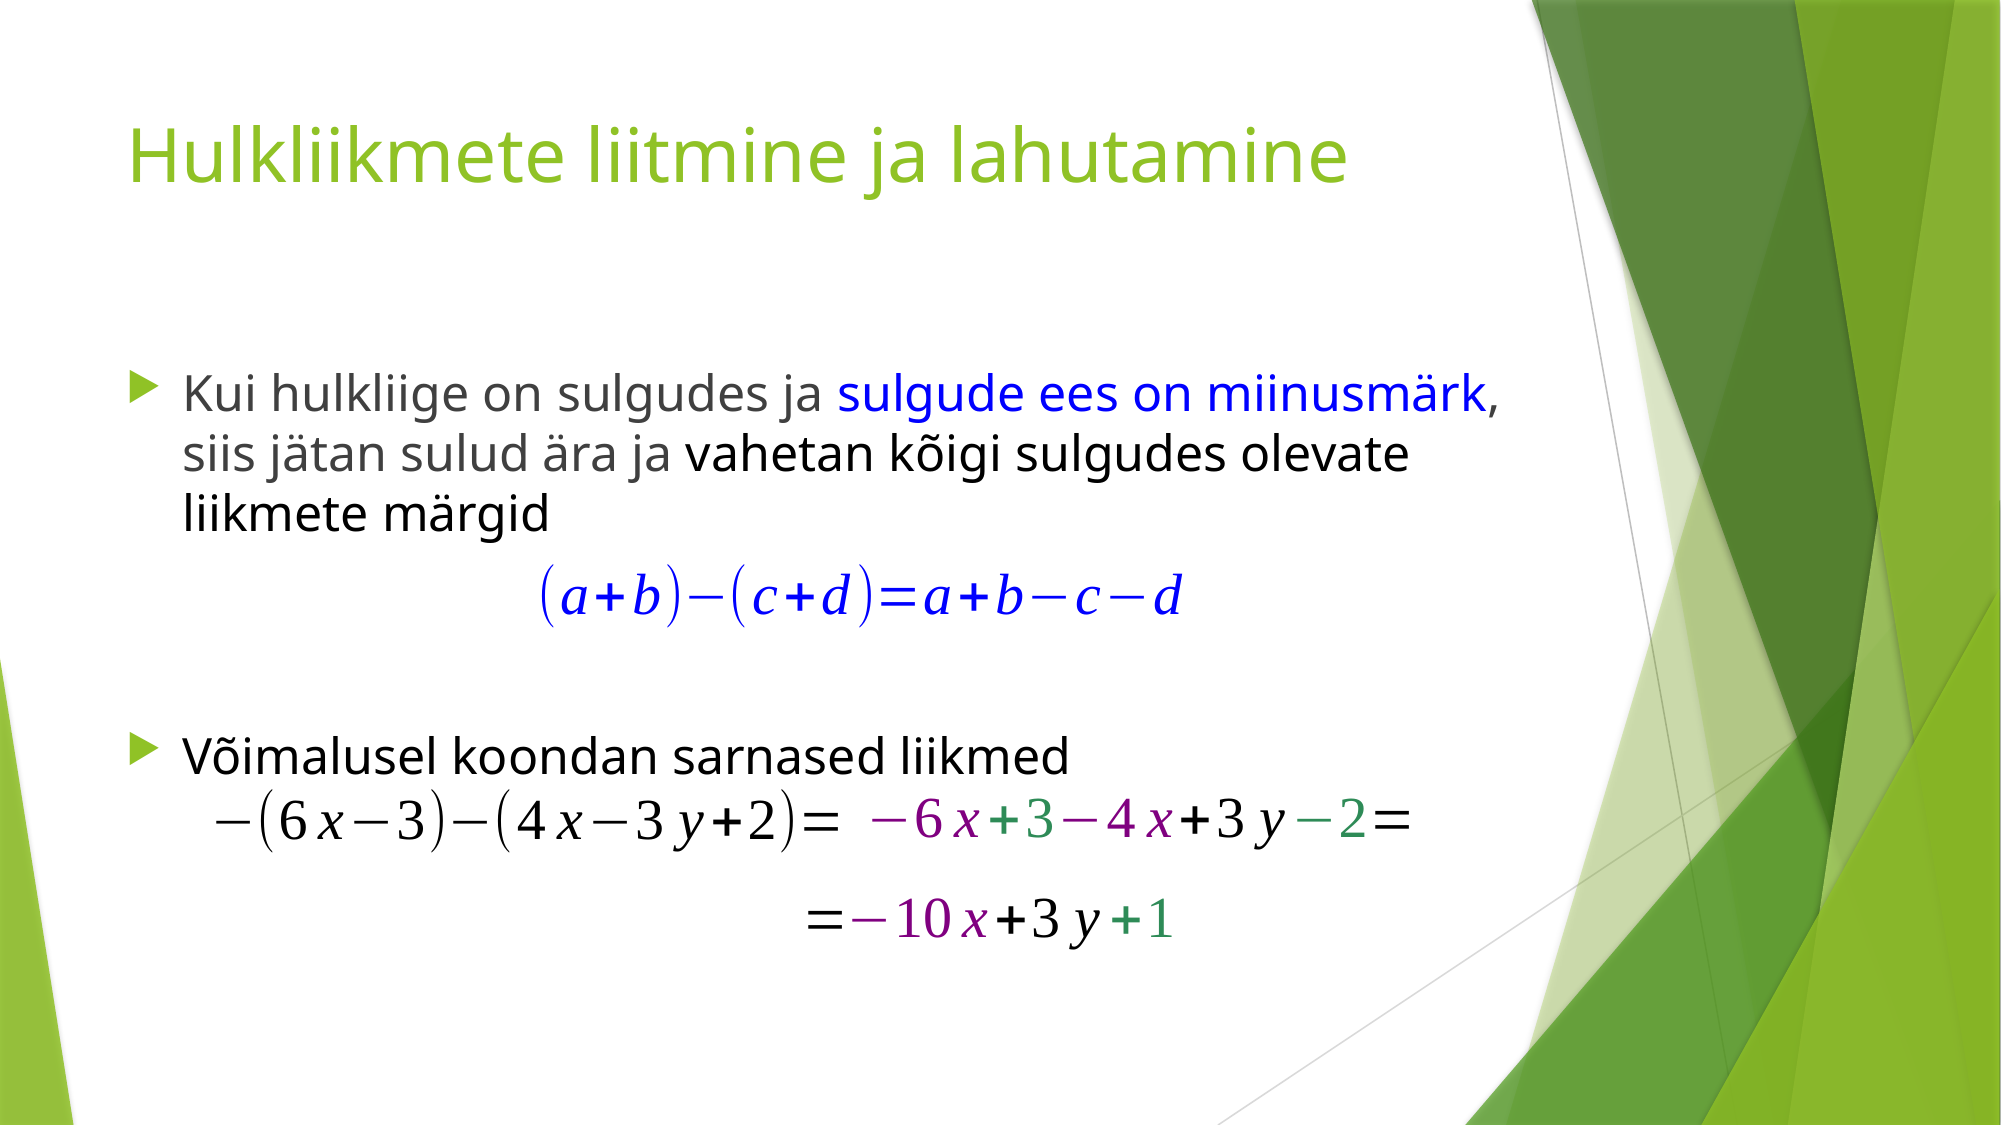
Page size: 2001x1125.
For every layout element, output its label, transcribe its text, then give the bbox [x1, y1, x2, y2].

title Hulkliikmete liitmine ja lahutamine [111, 99, 1522, 317]
chart [789, 885, 1181, 951]
chart [204, 786, 852, 857]
chart [860, 786, 1423, 851]
list Kui hulkliige on sulgudes ja sulgude ees on miinusmärk, siis jätan sulud ära ja vahetan kõigi sulgudes olevate liikmete märgid Võimalusel koondan sarnased liikmed [111, 354, 1522, 992]
chart [531, 561, 1192, 631]
